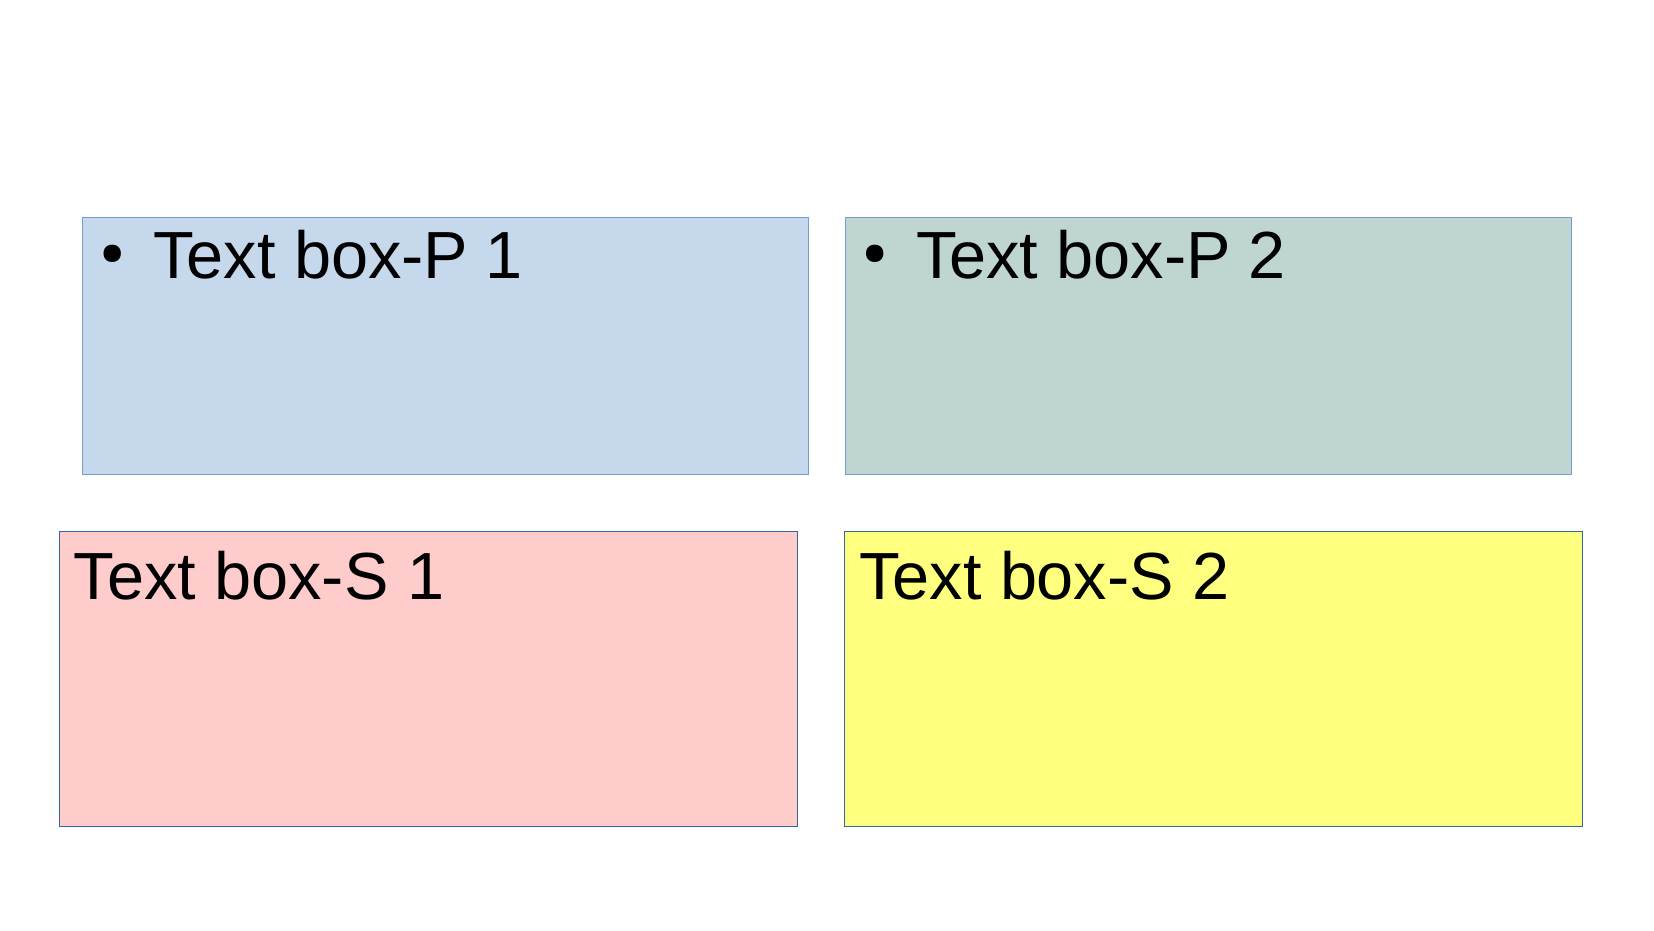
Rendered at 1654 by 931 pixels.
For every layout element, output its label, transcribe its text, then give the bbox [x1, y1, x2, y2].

list Text box-P 1 [82, 217, 809, 475]
list Text box-P 2 [845, 217, 1572, 475]
text_box Text box-S 2 [844, 531, 1583, 827]
text_box Text box-S 1 [59, 531, 798, 827]
